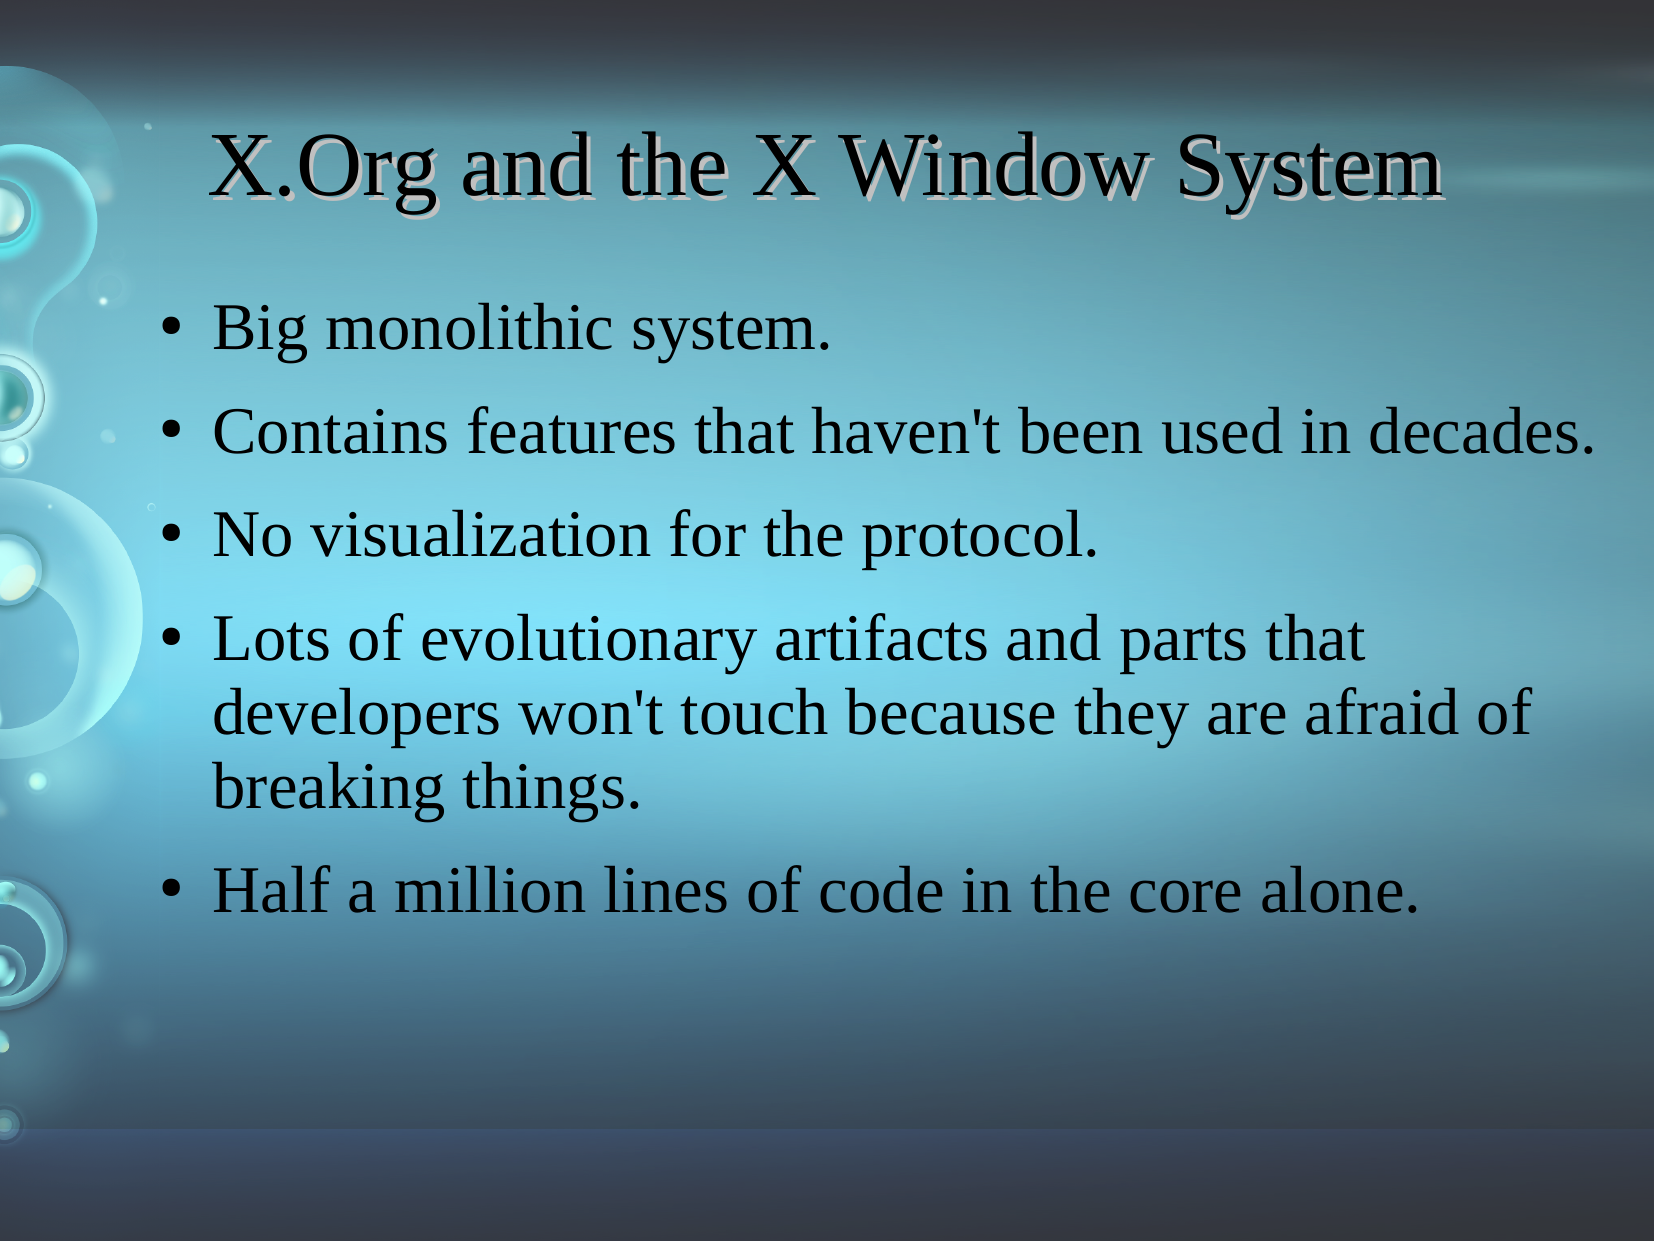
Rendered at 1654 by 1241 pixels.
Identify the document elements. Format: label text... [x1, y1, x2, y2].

title X.Org and the X Window System [82, 61, 1571, 269]
list Big monolithic system. Contains features that haven't been used in decades. No visualization for the protocol. Lots of evolutionary artifacts and parts that developers won't touch because they are afraid of breaking things. Half a million lines of code in the core alone. [141, 290, 1630, 1109]
